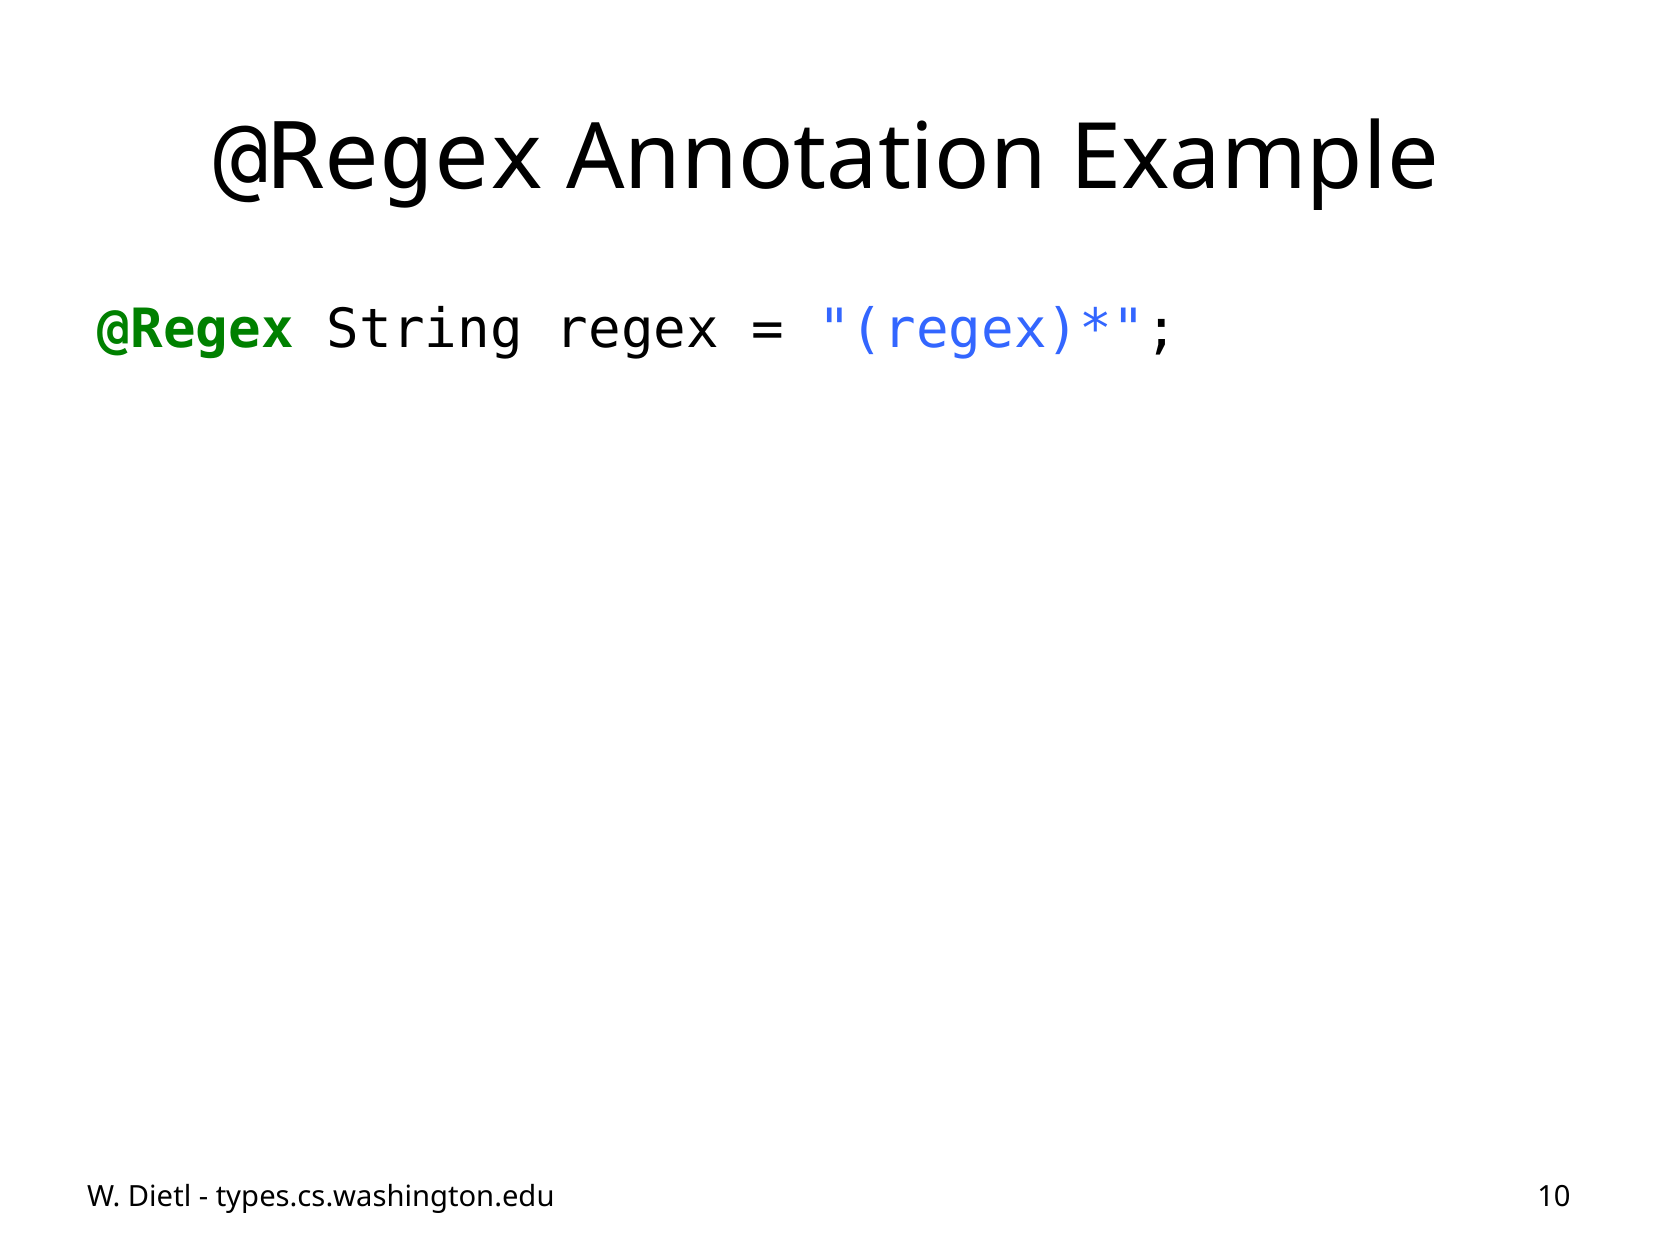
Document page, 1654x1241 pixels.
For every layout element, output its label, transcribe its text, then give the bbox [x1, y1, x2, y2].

list @Regex String regex = "(regex)*"; [82, 290, 1571, 1109]
title @Regex Annotation Example [82, 49, 1571, 257]
